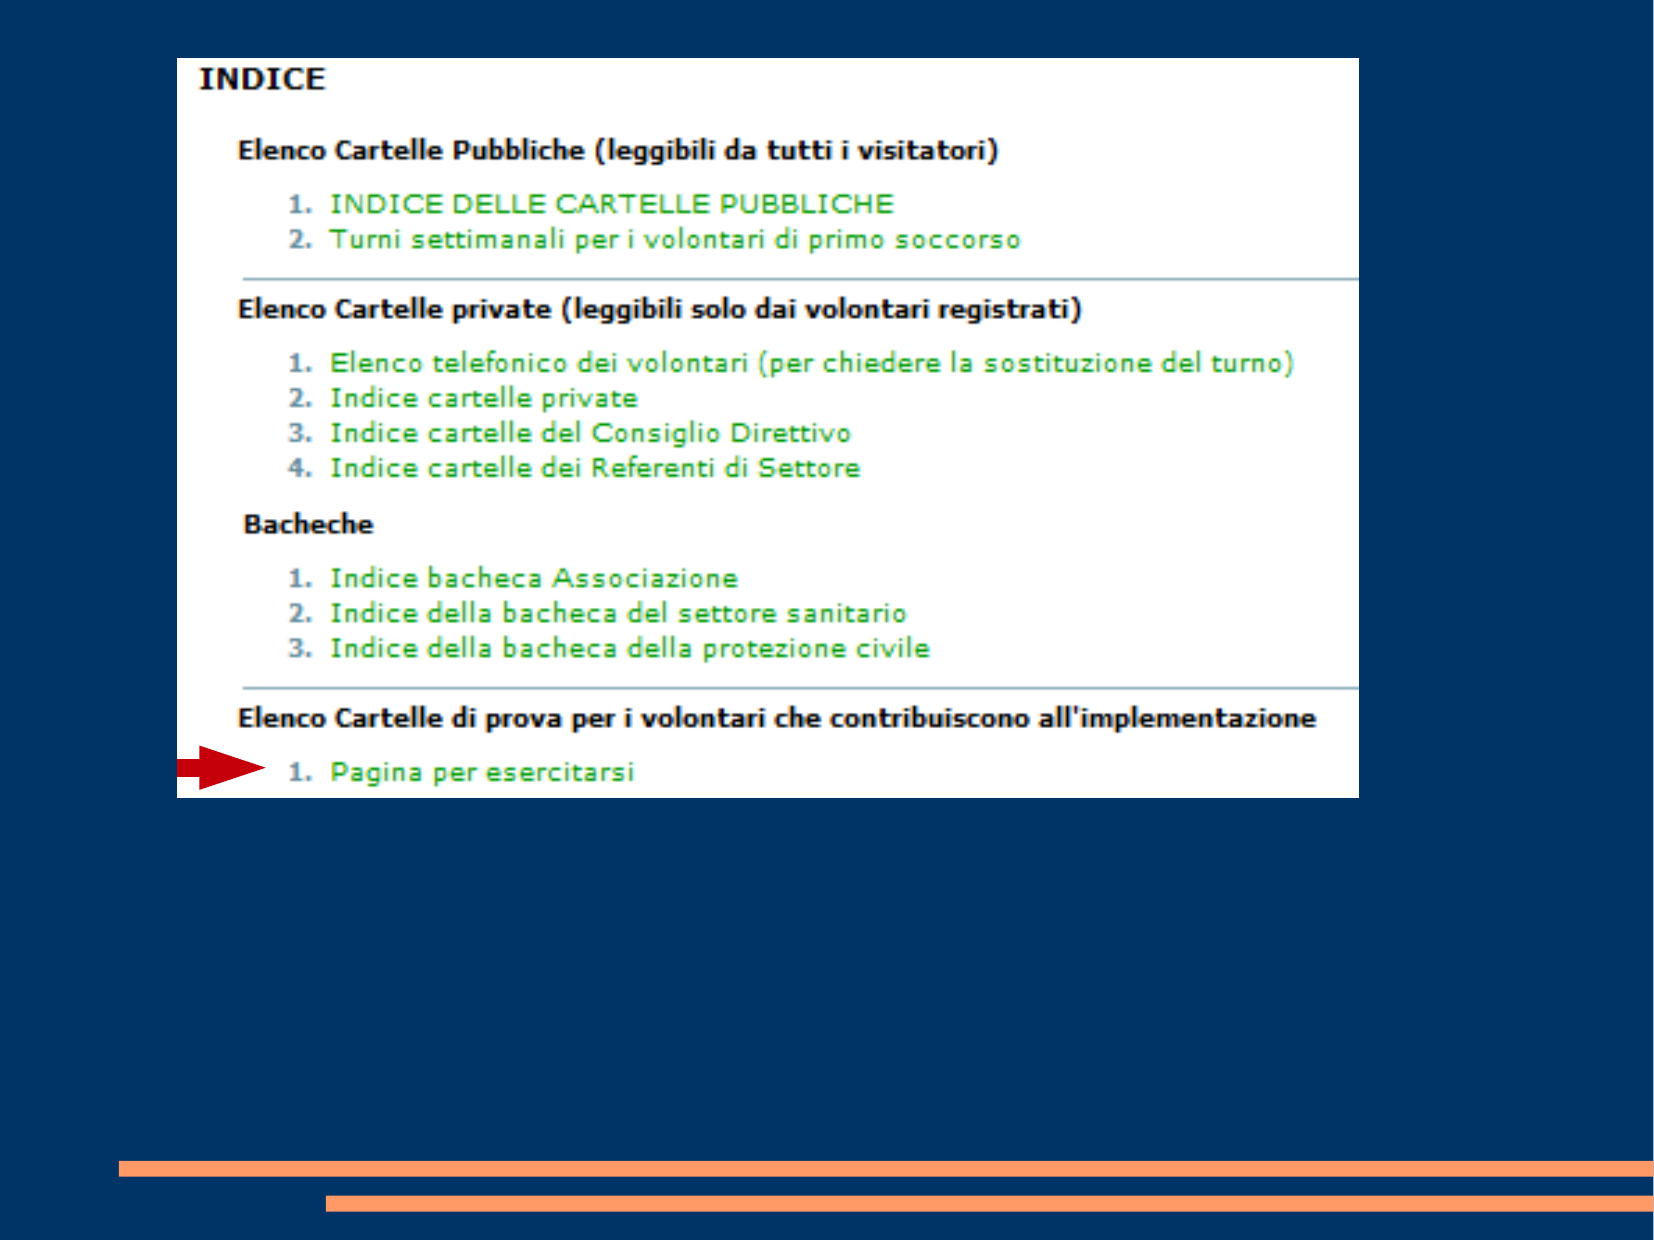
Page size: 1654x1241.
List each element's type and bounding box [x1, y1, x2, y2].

picture [177, 58, 1359, 798]
